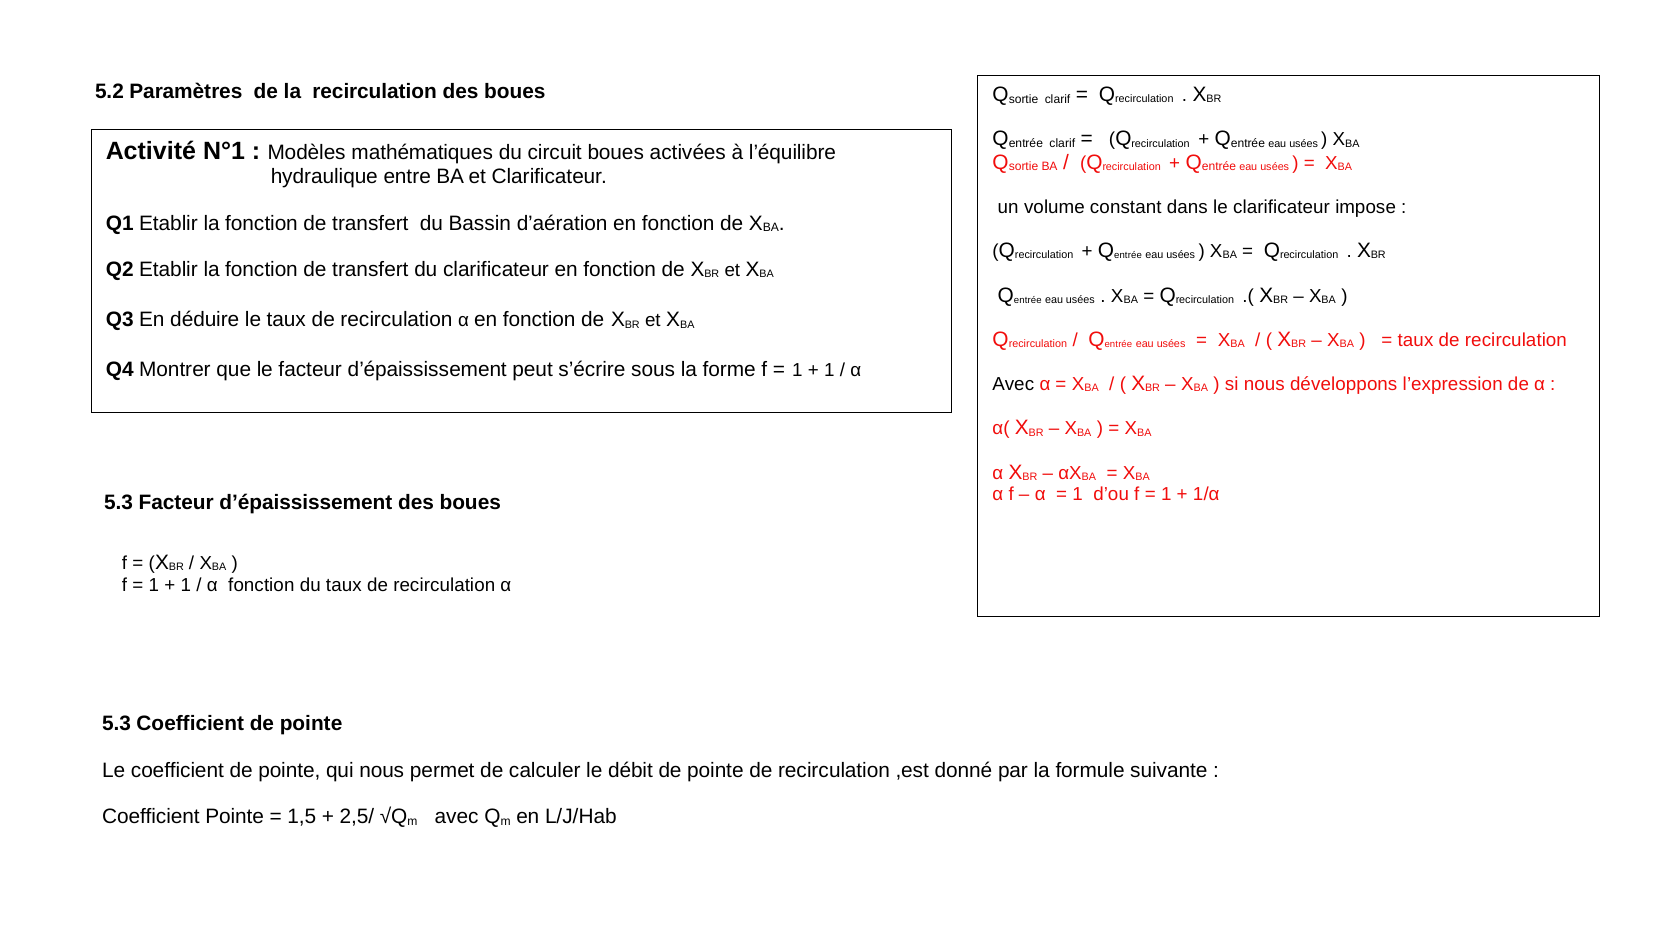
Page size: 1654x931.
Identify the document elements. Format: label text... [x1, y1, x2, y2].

text_box 5.3 Coefficient de pointe Le coefficient de pointe, qui nous permet de calculer le débit de pointe de recirculation ,est donné par la formule suivante : Coefficient Pointe = 1,5 + 2,5/ √Qm avec Qm en L/J/Hab [87, 704, 1446, 843]
text_box f = (XBR / XBA ) f = 1 + 1 / α fonction du taux de recirculation α [107, 543, 950, 630]
text_box Activité N°1 : Modèles mathématiques du circuit boues activées à l’équilibre hydraulique entre BA et Clarificateur. Q1 Etablir la fonction de transfert du Bassin d’aération en fonction de XBA. Q2 Etablir la fonction de transfert du clarificateur en fonction de XBR et XBA Q3 En déduire le taux de recirculation α en fonction de XBR et XBA Q4 Montrer que le facteur d’épaississement peut s’écrire sous la forme f = 1 + 1 / α [91, 129, 952, 413]
text_box 5.3 Facteur d’épaississement des boues [89, 483, 613, 522]
text_box 5.2 Paramètres de la recirculation des boues [80, 71, 648, 110]
text_box Qsortie clarif = Qrecirculation . XBR Qentrée clarif = (Qrecirculation + Qentrée eau usées ) XBA Qsortie BA / (Qrecirculation + Qentrée eau usées ) = XBA un volume constant dans le clarificateur impose : (Qrecirculation + Qentrée eau usées ) XBA = Qrecirculation . XBR Qentrée eau usées . XBA = Qrecirculation .( XBR – XBA ) Qrecirculation / Qentrée eau usées = XBA / ( XBR – XBA ) = taux de recirculation Avec α = XBA / ( XBR – XBA ) si nous développons l’expression de α : α( XBR – XBA ) = XBA α XBR – αXBA = XBA α f – α = 1 d’ou f = 1 + 1/α [977, 75, 1600, 617]
